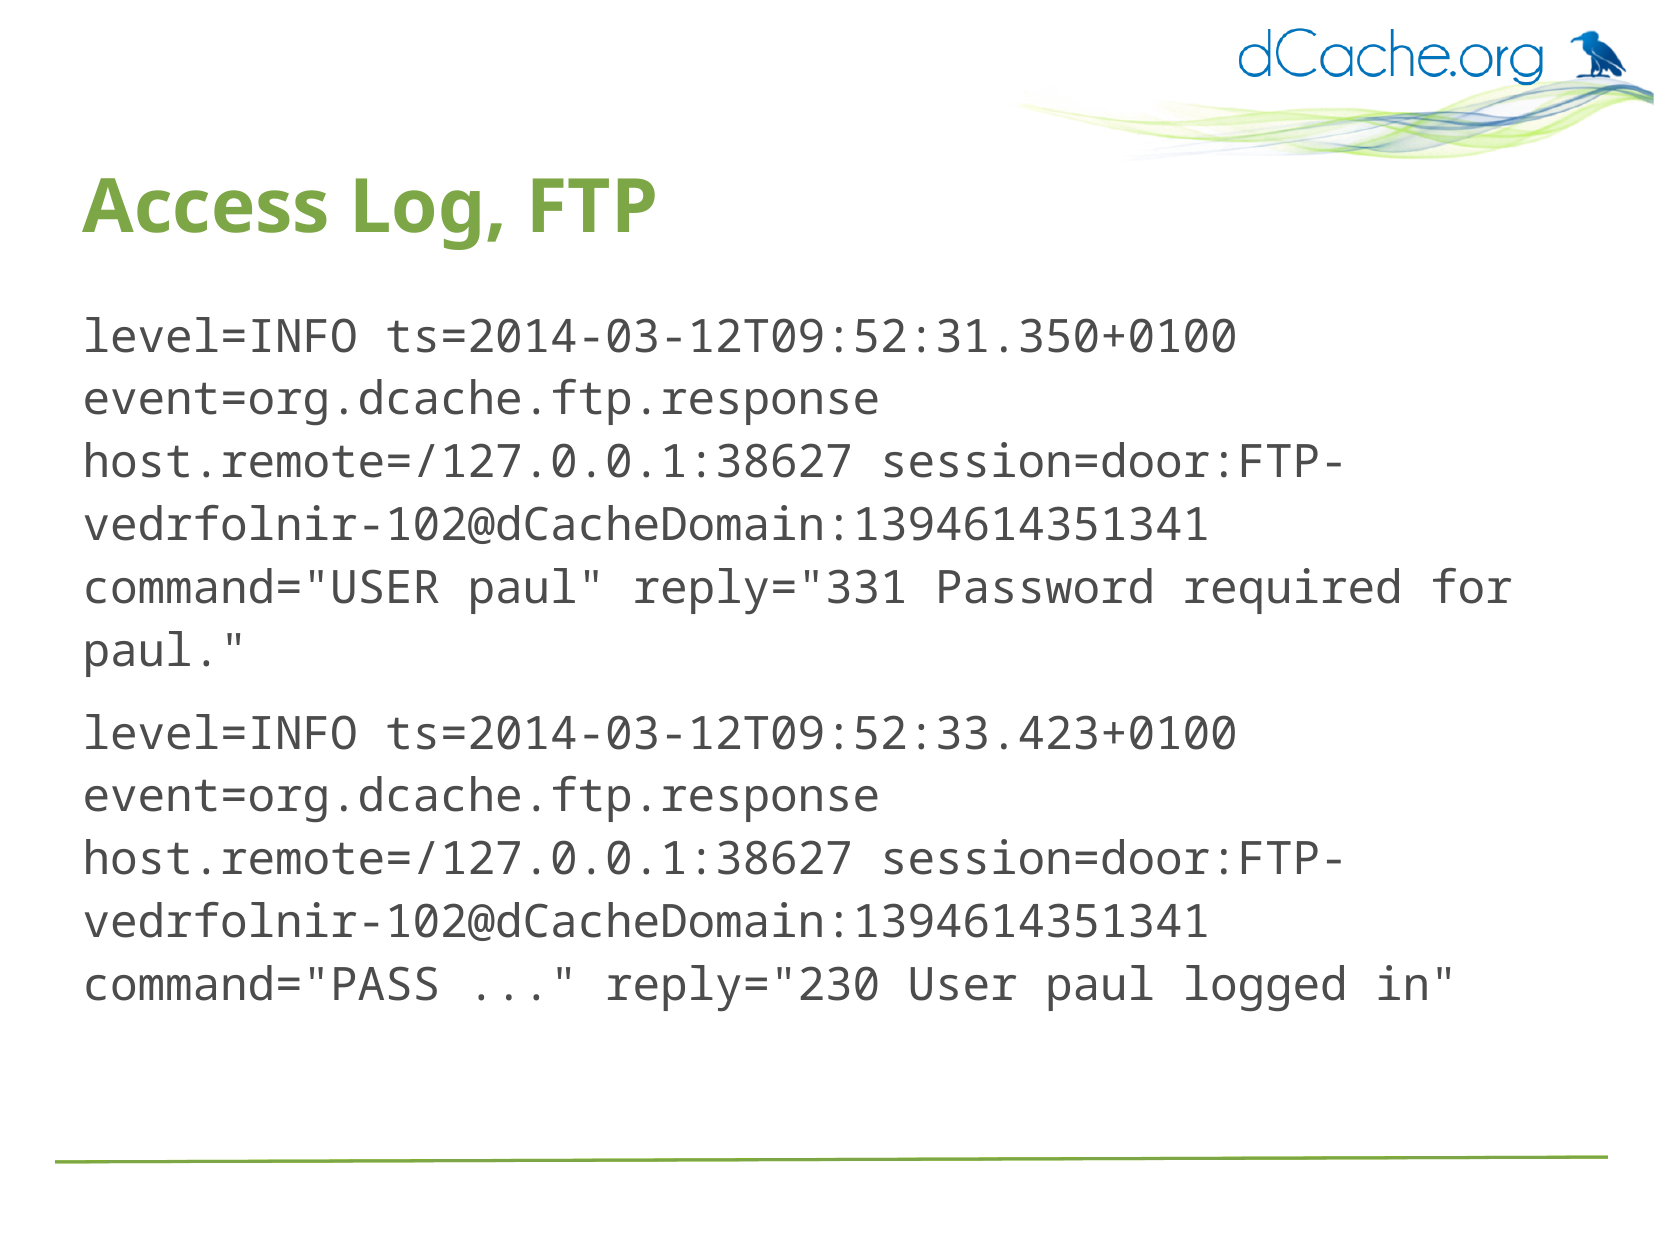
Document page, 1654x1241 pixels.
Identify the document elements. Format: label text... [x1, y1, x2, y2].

title Access Log, FTP [82, 155, 1605, 252]
picture [956, 16, 1654, 169]
list level=INFO ts=2014-03-12T09:52:31.350+0100 event=org.dcache.ftp.response host.remote=/127.0.0.1:38627 session=door:FTP-vedrfolnir-102@dCacheDomain:1394614351341 command="USER paul" reply="331 Password required for paul." level=INFO ts=2014-03-12T09:52:33.423+0100 event=org.dcache.ftp.response host.remote=/127.0.0.1:38627 session=door:FTP-vedrfolnir-102@dCacheDomain:1394614351341 command="PASS ..." reply="230 User paul logged in" [82, 302, 1571, 1023]
